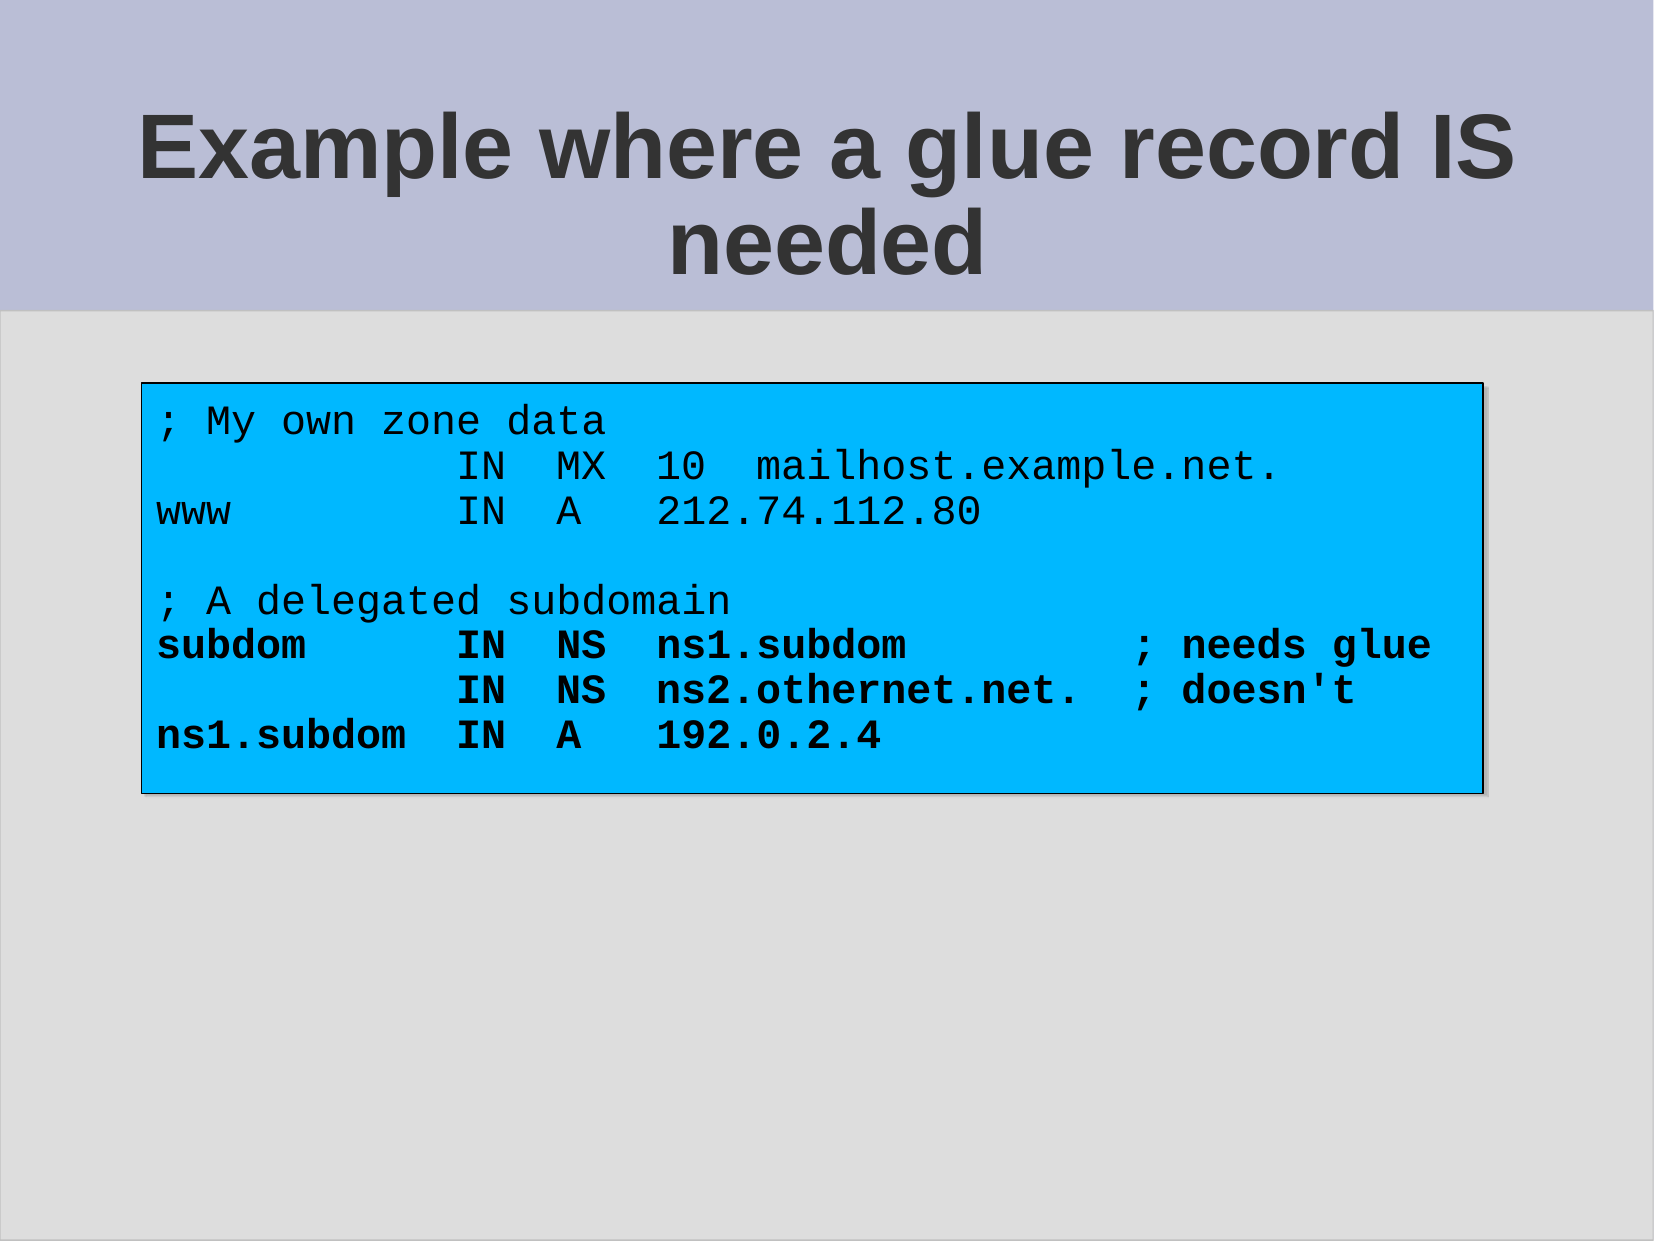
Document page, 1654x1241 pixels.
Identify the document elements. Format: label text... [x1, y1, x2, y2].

text_box ; My own zone data IN MX 10 mailhost.example.net. www IN A 212.74.112.80 ; A delegated subdomain subdom IN NS ns1.subdom ; needs glue IN NS ns2.othernet.net. ; doesn't ns1.subdom IN A 192.0.2.4 [141, 382, 1484, 794]
title Example where a glue record IS needed [121, 89, 1534, 301]
